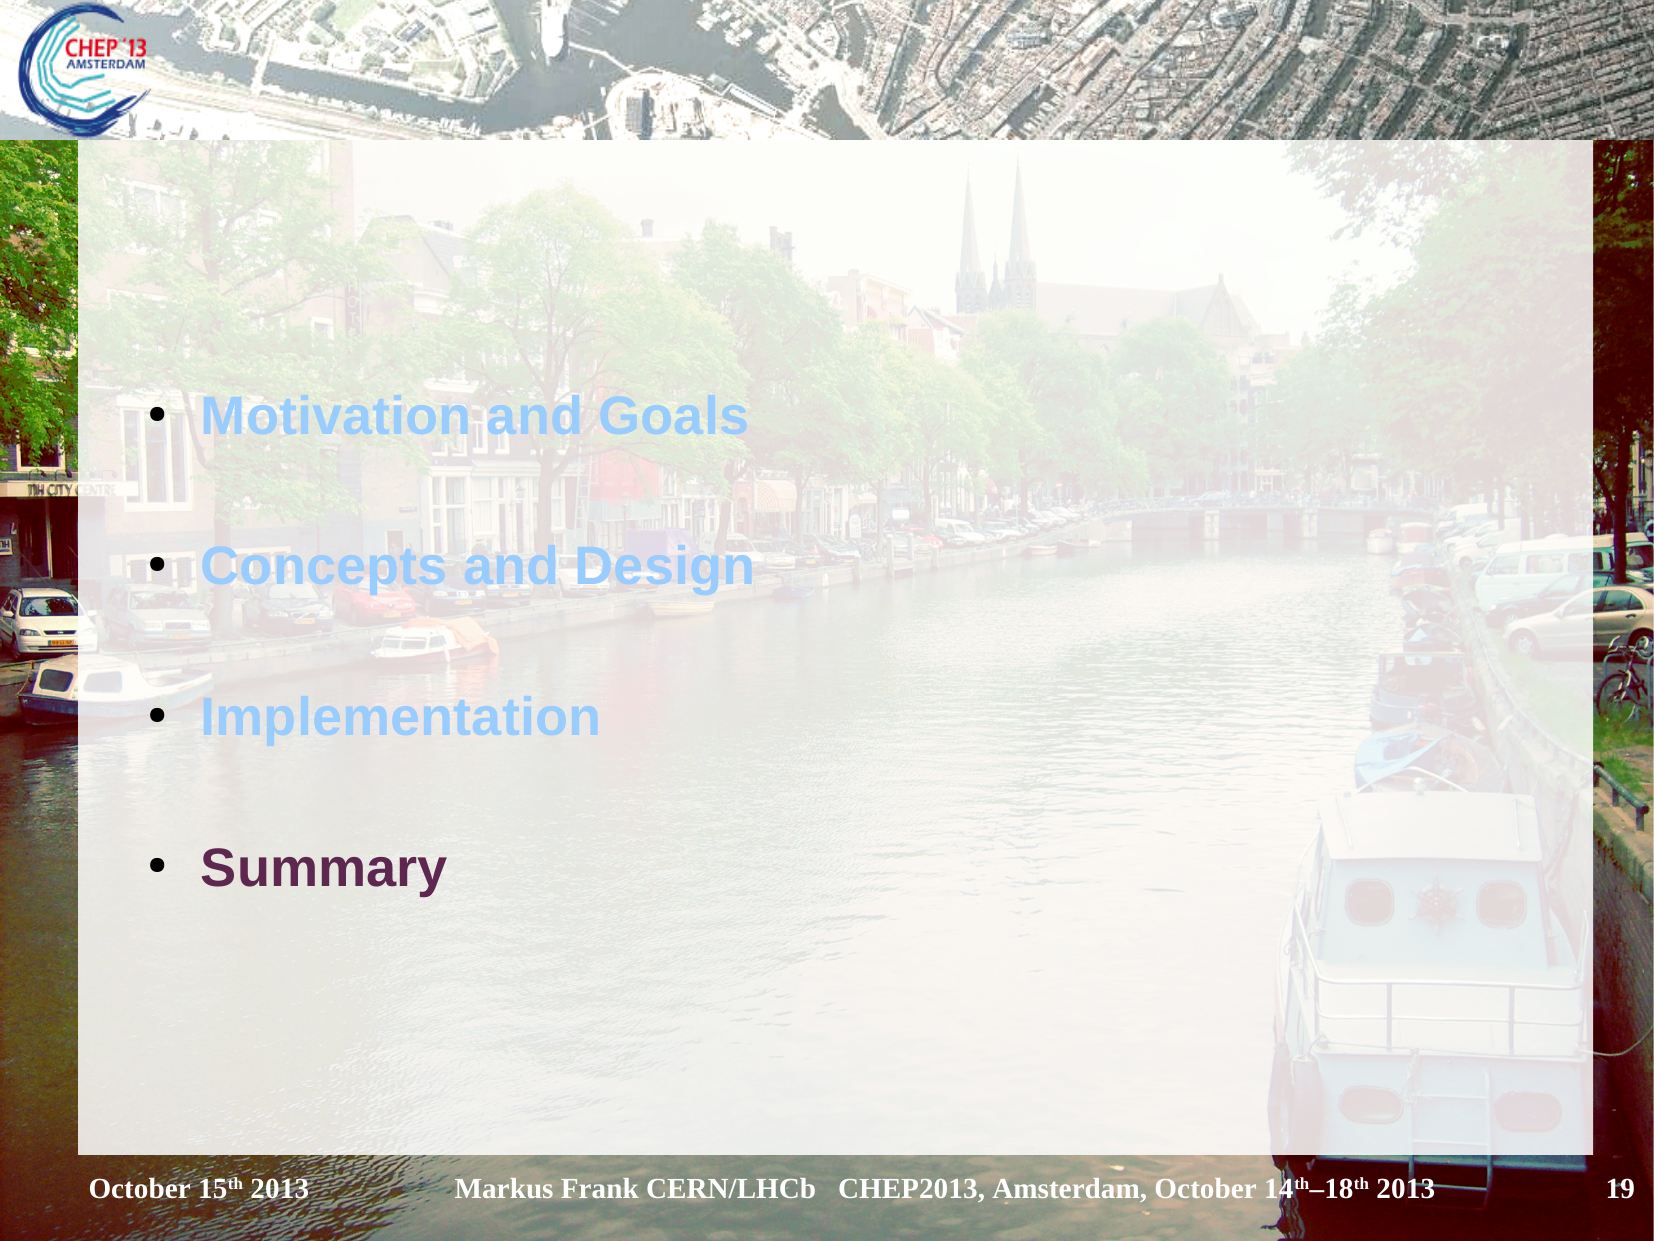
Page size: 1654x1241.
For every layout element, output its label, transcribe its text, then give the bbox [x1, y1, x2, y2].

list Motivation and Goals Concepts and Design Implementation Summary [129, 324, 1489, 1045]
picture [0, 0, 1654, 1241]
